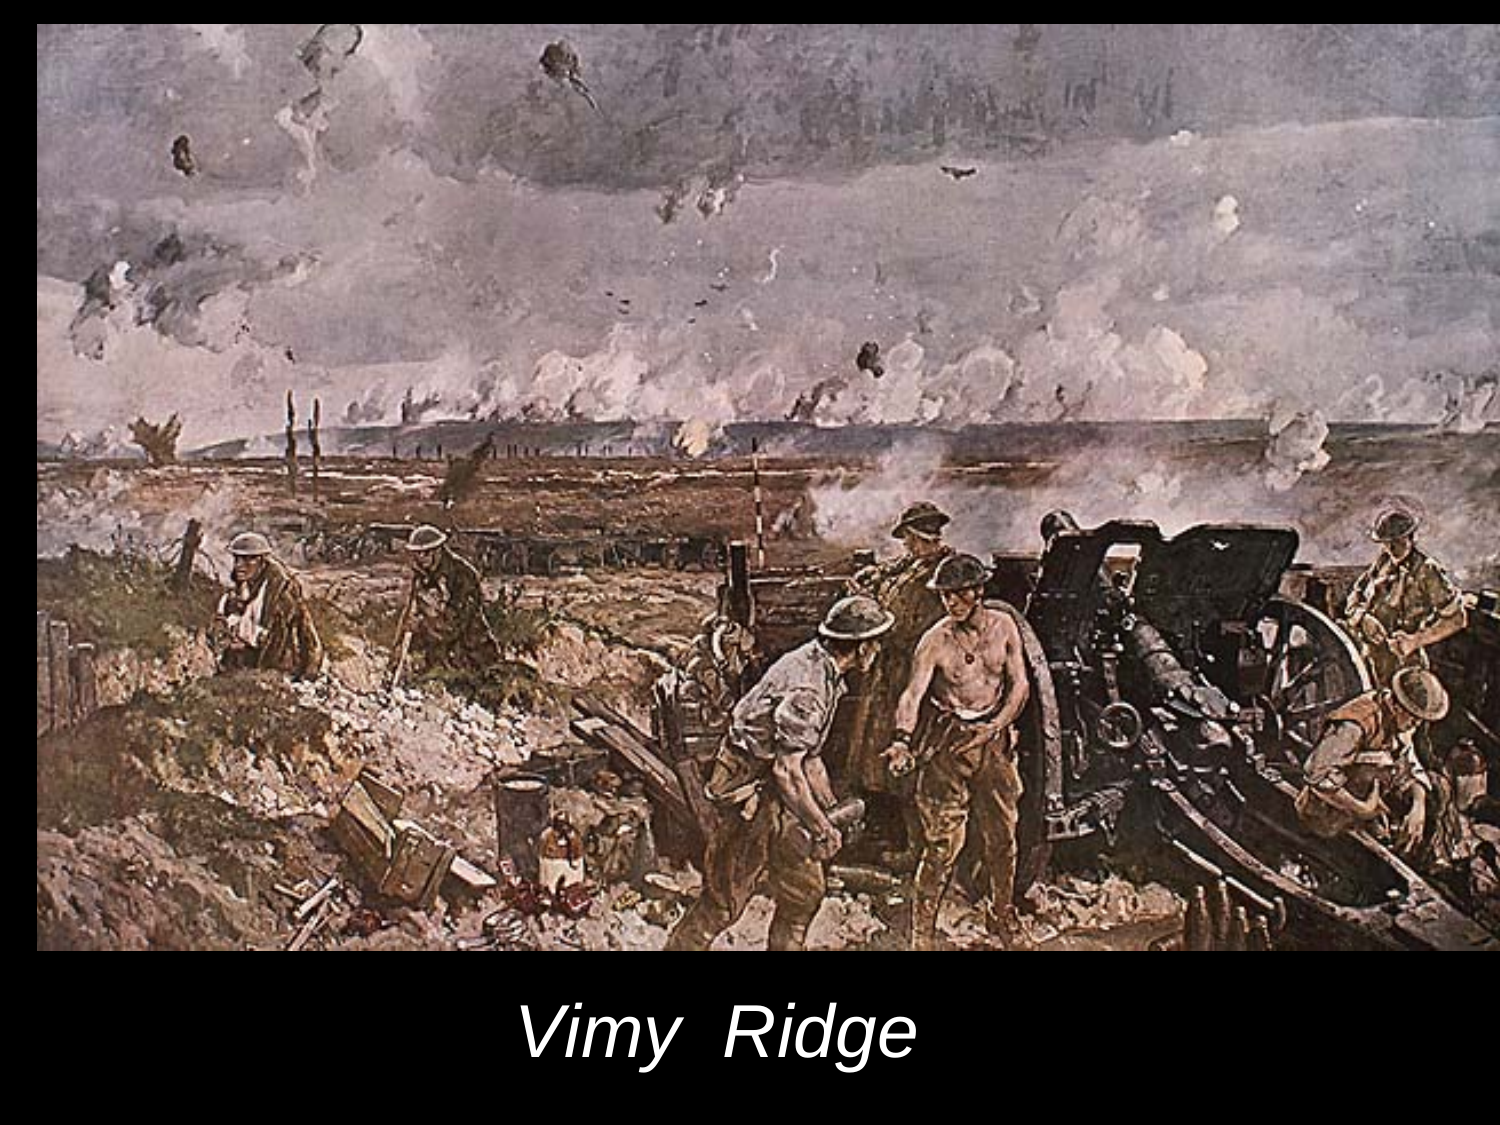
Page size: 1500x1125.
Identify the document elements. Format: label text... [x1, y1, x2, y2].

picture [37, 24, 1500, 951]
text_box Vimy Ridge [500, 974, 935, 1081]
